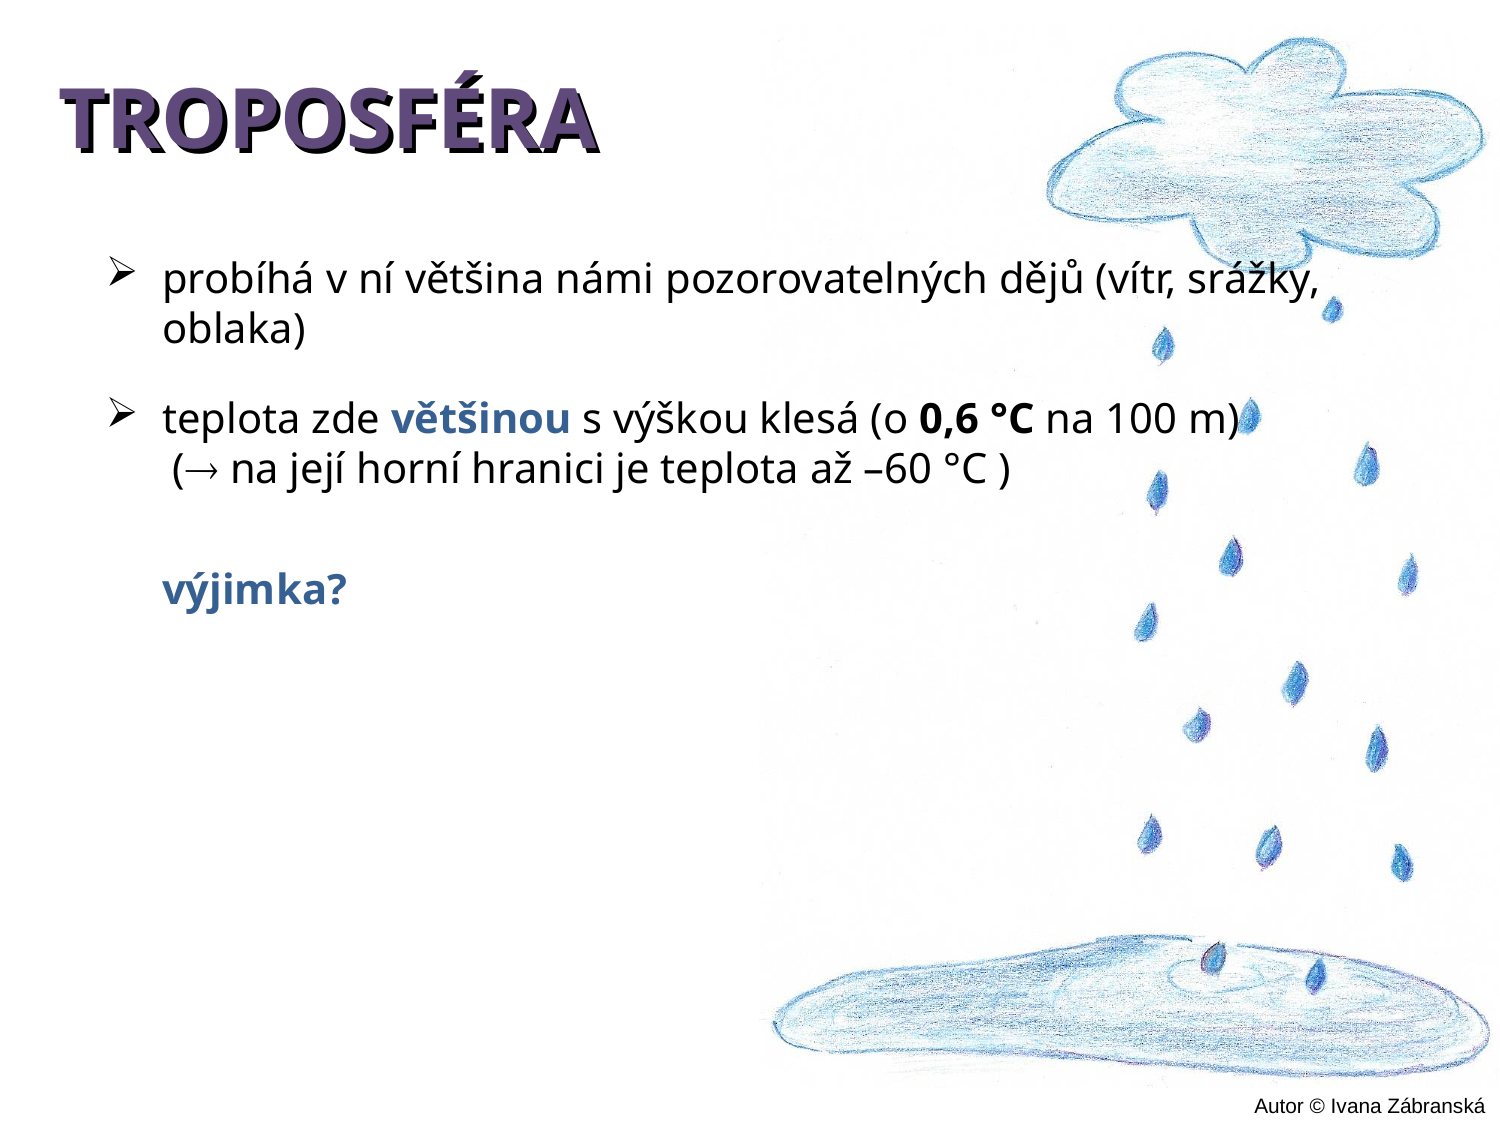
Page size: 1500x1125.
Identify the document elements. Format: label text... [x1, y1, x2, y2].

title TROPOSFÉRA [43, 24, 1240, 207]
list probíhá v ní většina námi pozorovatelných dějů (vítr, srážky, oblaka) teplota zde většinou s výškou klesá (o 0,6 °C na 100 m) ( na její horní hranici je teplota až –60 °C ) výjimka? [90, 244, 1354, 929]
text_box Autor © Ivana Zábranská [1239, 1084, 1500, 1125]
picture [759, 23, 1500, 1088]
